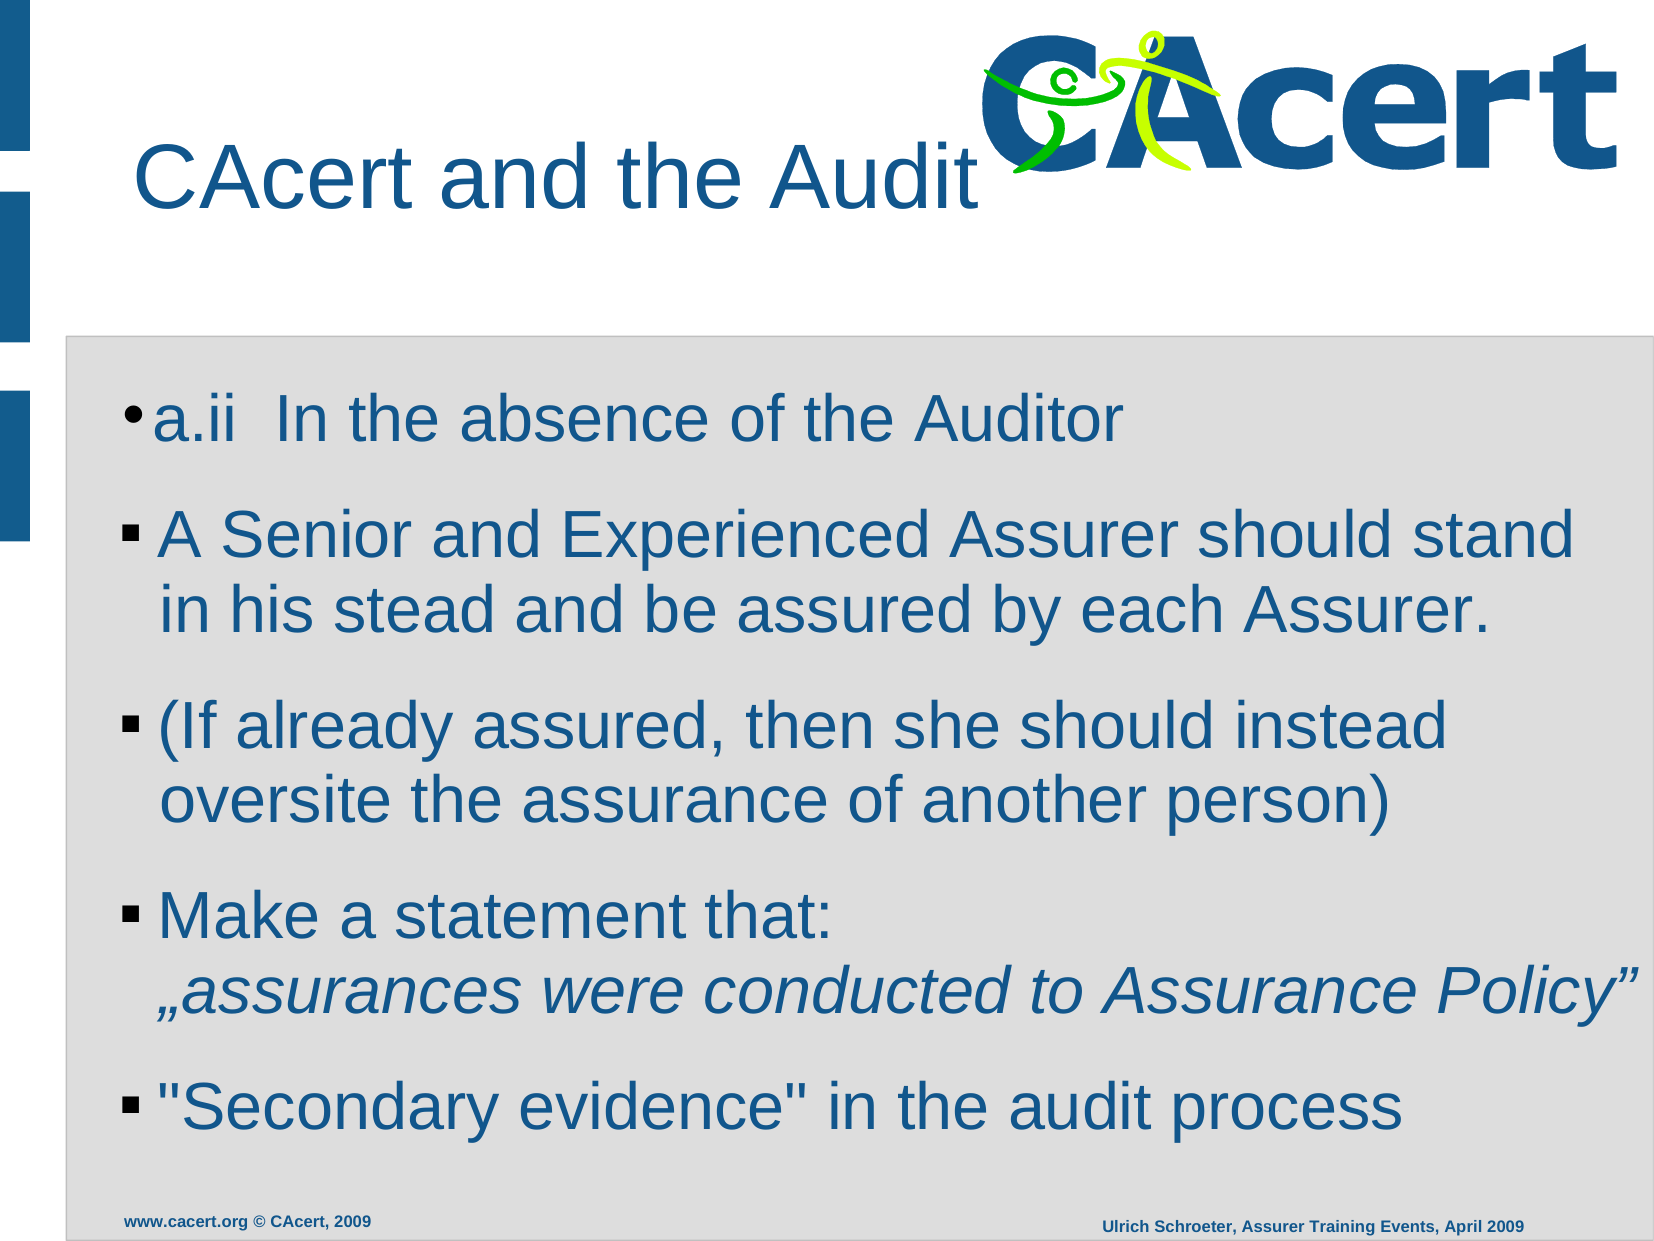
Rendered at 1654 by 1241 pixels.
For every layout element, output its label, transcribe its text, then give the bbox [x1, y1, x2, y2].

text_box CAcert and the Audit [118, 118, 995, 236]
text_box a.ii In the absence of the Auditor A Senior and Experienced Assurer should stand in his stead and be assured by each Assurer. (If already assured, then she should instead oversite the assurance of another person) Make a statement that: „assurances were conducted to Assurance Policy” "Secondary evidence" in the audit process [107, 373, 1654, 1152]
